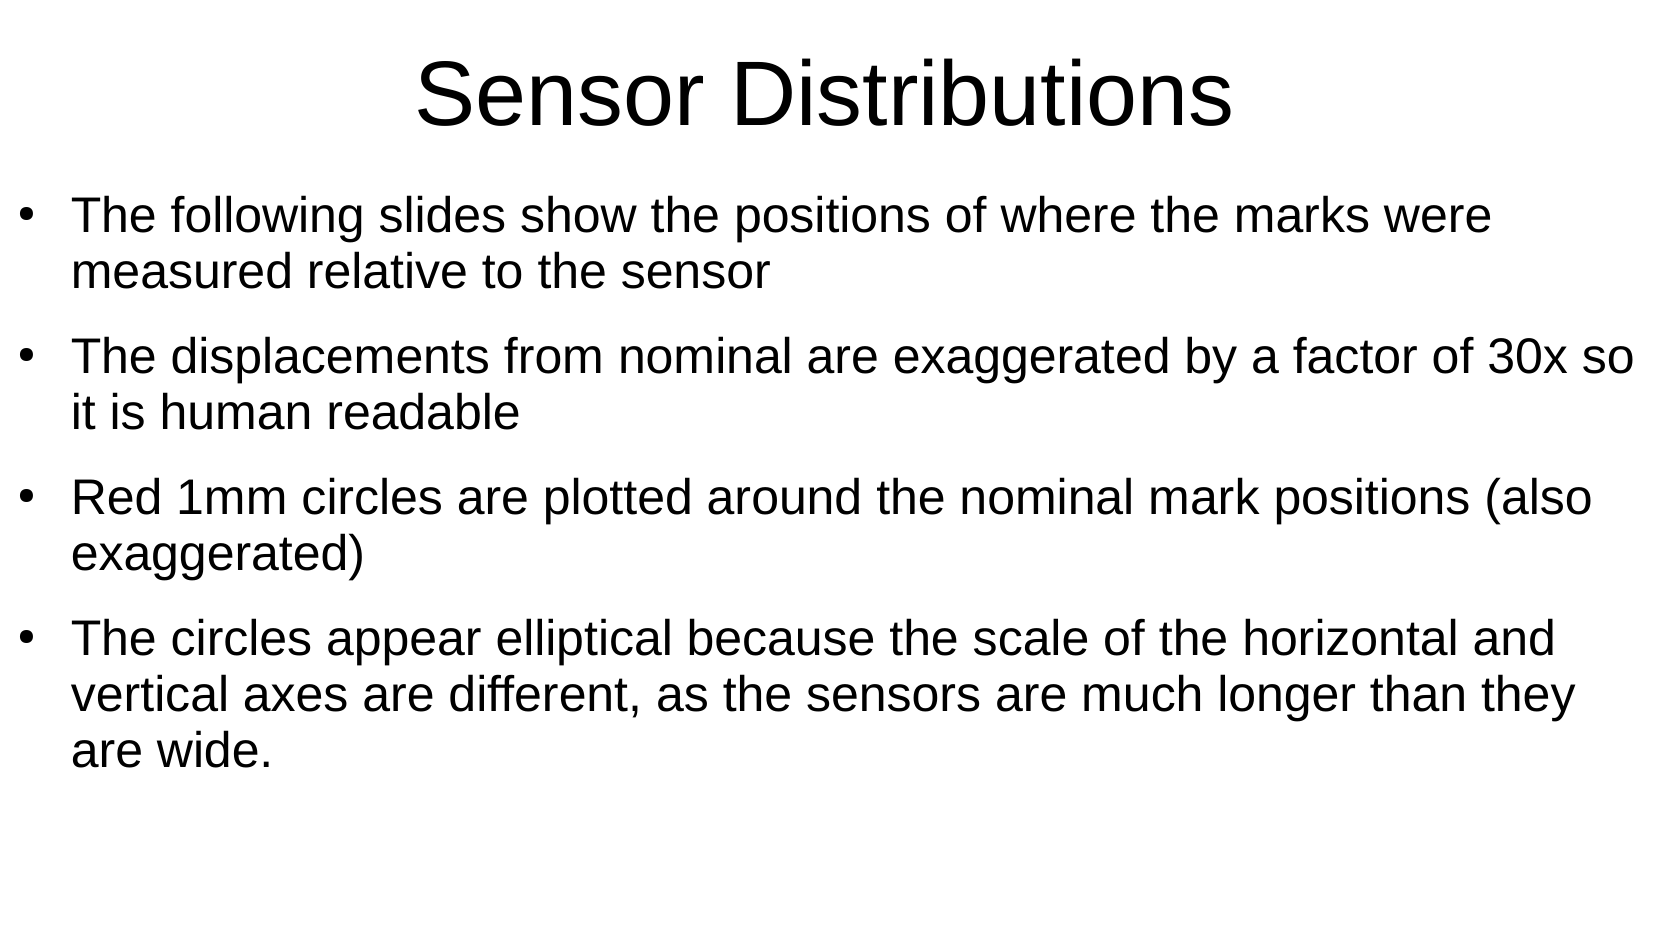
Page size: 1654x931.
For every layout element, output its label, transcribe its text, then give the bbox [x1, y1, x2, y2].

list The following slides show the positions of where the marks were measured relative to the sensor The displacements from nominal are exaggerated by a factor of 30x so it is human readable Red 1mm circles are plotted around the nominal mark positions (also exaggerated) The circles appear elliptical because the scale of the horizontal and vertical axes are different, as the sensors are much longer than they are wide. [0, 187, 1654, 931]
title Sensor Distributions [0, 0, 1651, 187]
